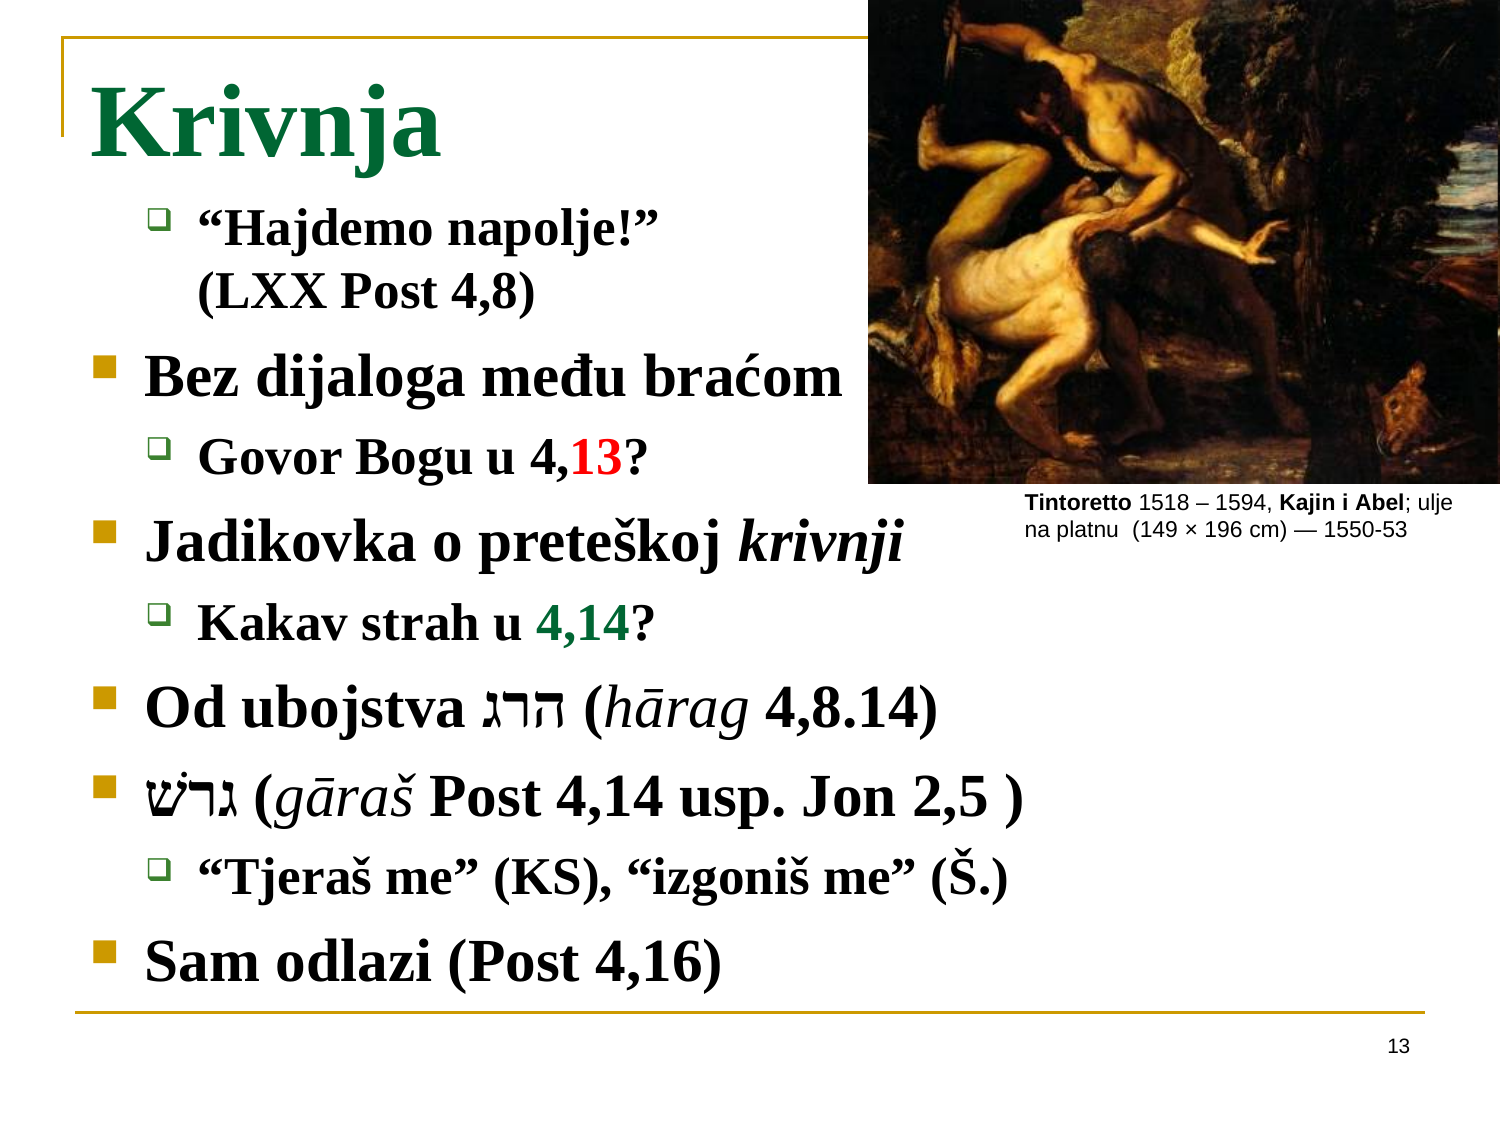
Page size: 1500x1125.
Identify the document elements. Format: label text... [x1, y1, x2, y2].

text_box Tintoretto 1518 – 1594, Kajin i Abel; ulje na platnu (149 × 196 cm) — 1550-53 [1009, 479, 1500, 551]
picture [868, 0, 1500, 484]
title Krivnja [75, 45, 868, 184]
text_box <number> [1112, 1025, 1426, 1101]
list “Hajdemo napolje!” (LXX Post 4,8) Bez dijaloga među braćom Govor Bogu u 4,13? Jadikovka o preteškoj krivnji Kakav strah u 4,14? Od ubojstva הרג (hārag 4,8.14) גרשׁ (gāraš Post 4,14 usp. Jon 2,5 ) “Tjeraš me” (KS), “izgoniš me” (Š.) Sam odlazi (Post 4,16) [75, 184, 1426, 1006]
